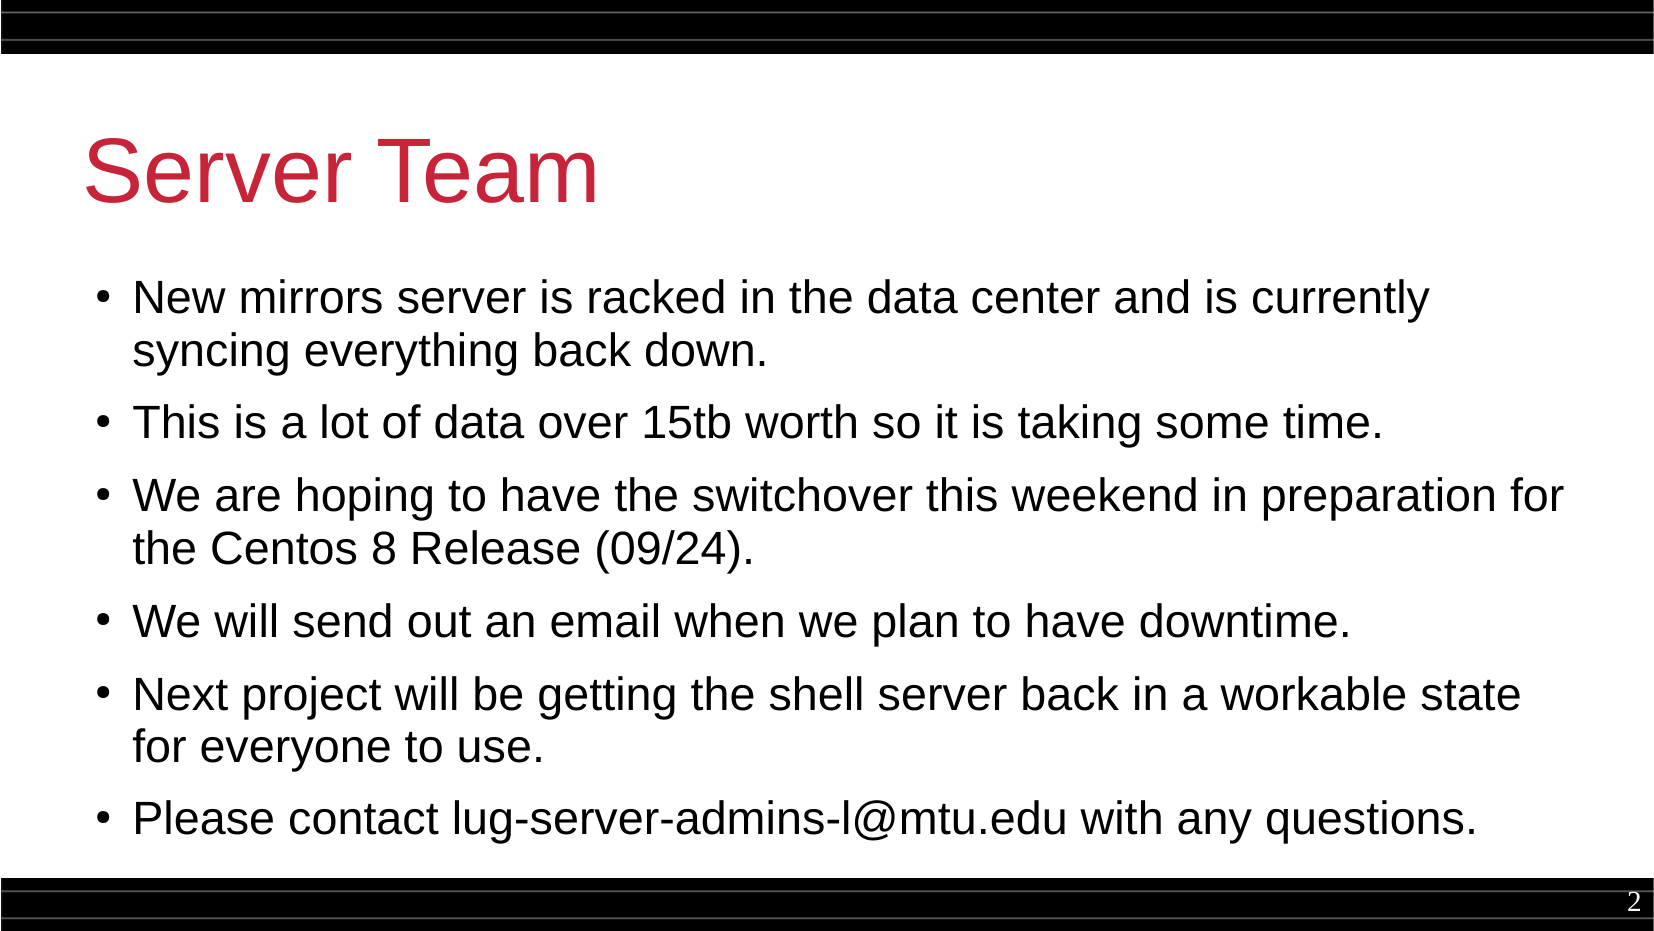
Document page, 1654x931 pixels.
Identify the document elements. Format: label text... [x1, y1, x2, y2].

picture [1, 0, 1654, 54]
title Server Team [82, 92, 1571, 249]
list New mirrors server is racked in the data center and is currently syncing everything back down. This is a lot of data over 15tb worth so it is taking some time. We are hoping to have the switchover this weekend in preparation for the Centos 8 Release (09/24). We will send out an email when we plan to have downtime. Next project will be getting the shell server back in a workable state for everyone to use. Please contact lug-server-admins-l@mtu.edu with any questions. [82, 271, 1571, 851]
picture [1, 878, 1654, 931]
